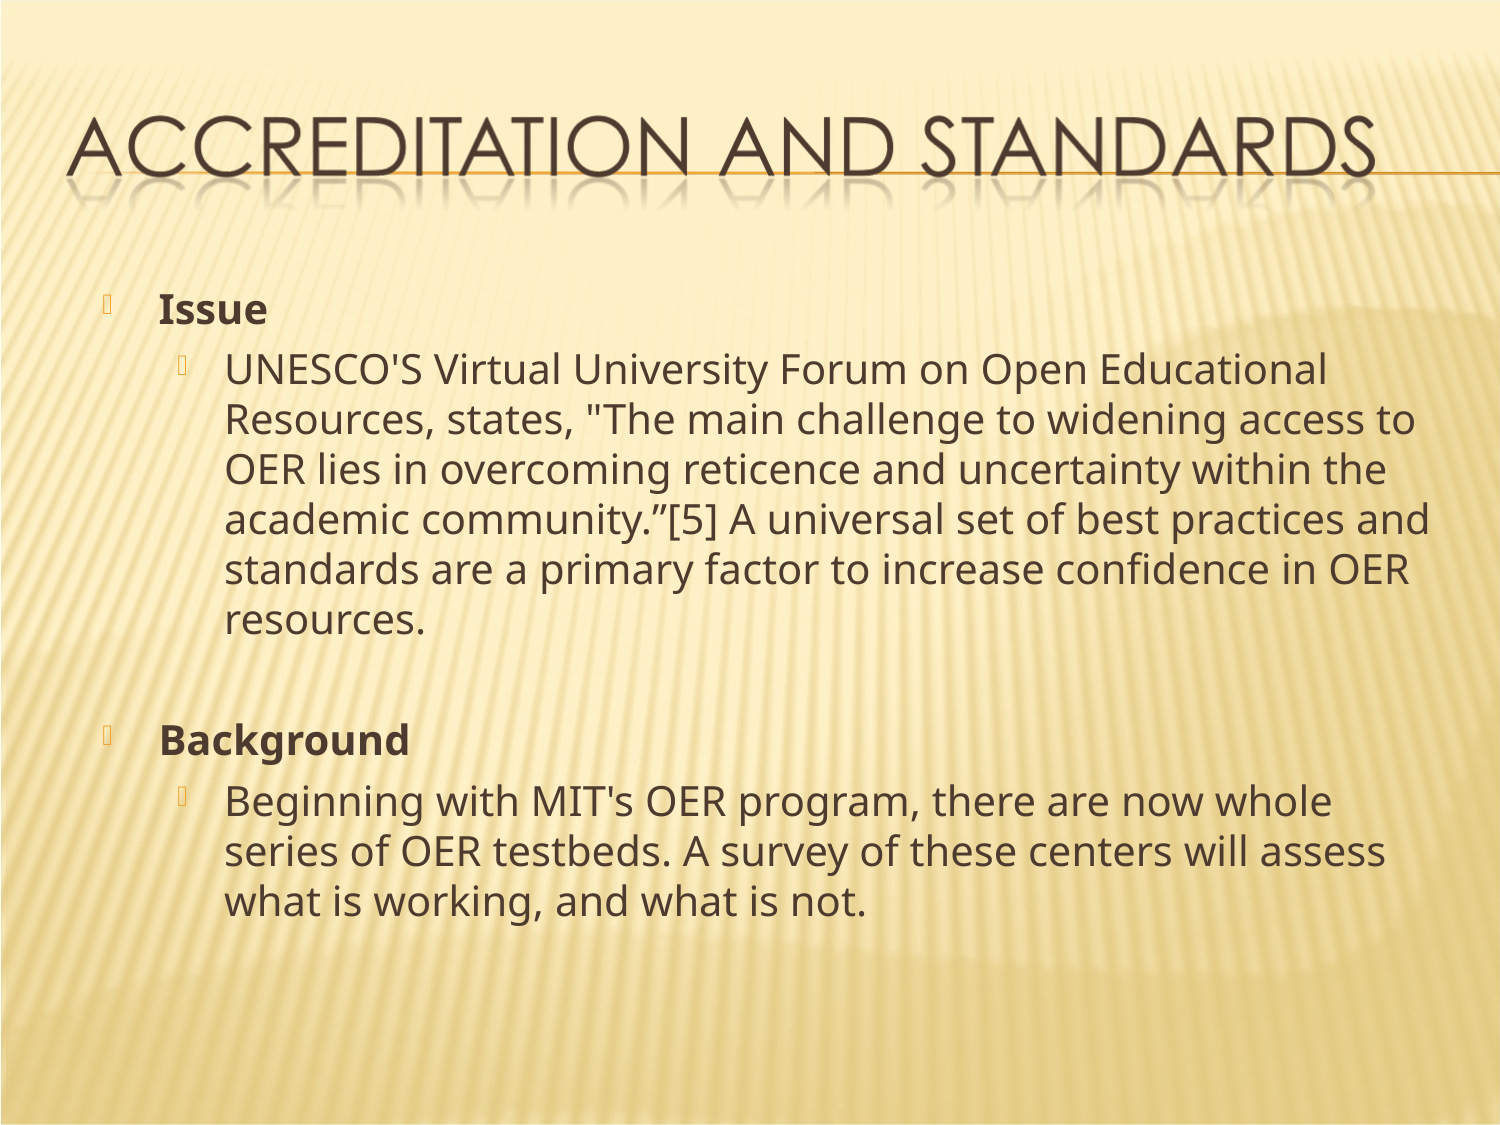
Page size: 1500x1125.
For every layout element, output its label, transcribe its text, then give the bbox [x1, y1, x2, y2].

list Issue UNESCO'S Virtual University Forum on Open Educational Resources, states, "The main challenge to widening access to OER lies in overcoming reticence and uncertainty within the academic community.”[5] A universal set of best practices and standards are a primary factor to increase confidence in OER resources. Background Beginning with MIT's OER program, there are now whole series of OER testbeds. A survey of these centers will assess what is working, and what is not. [87, 274, 1466, 1063]
picture [0, 0, 1500, 1125]
text_box [48, 73, 1477, 255]
